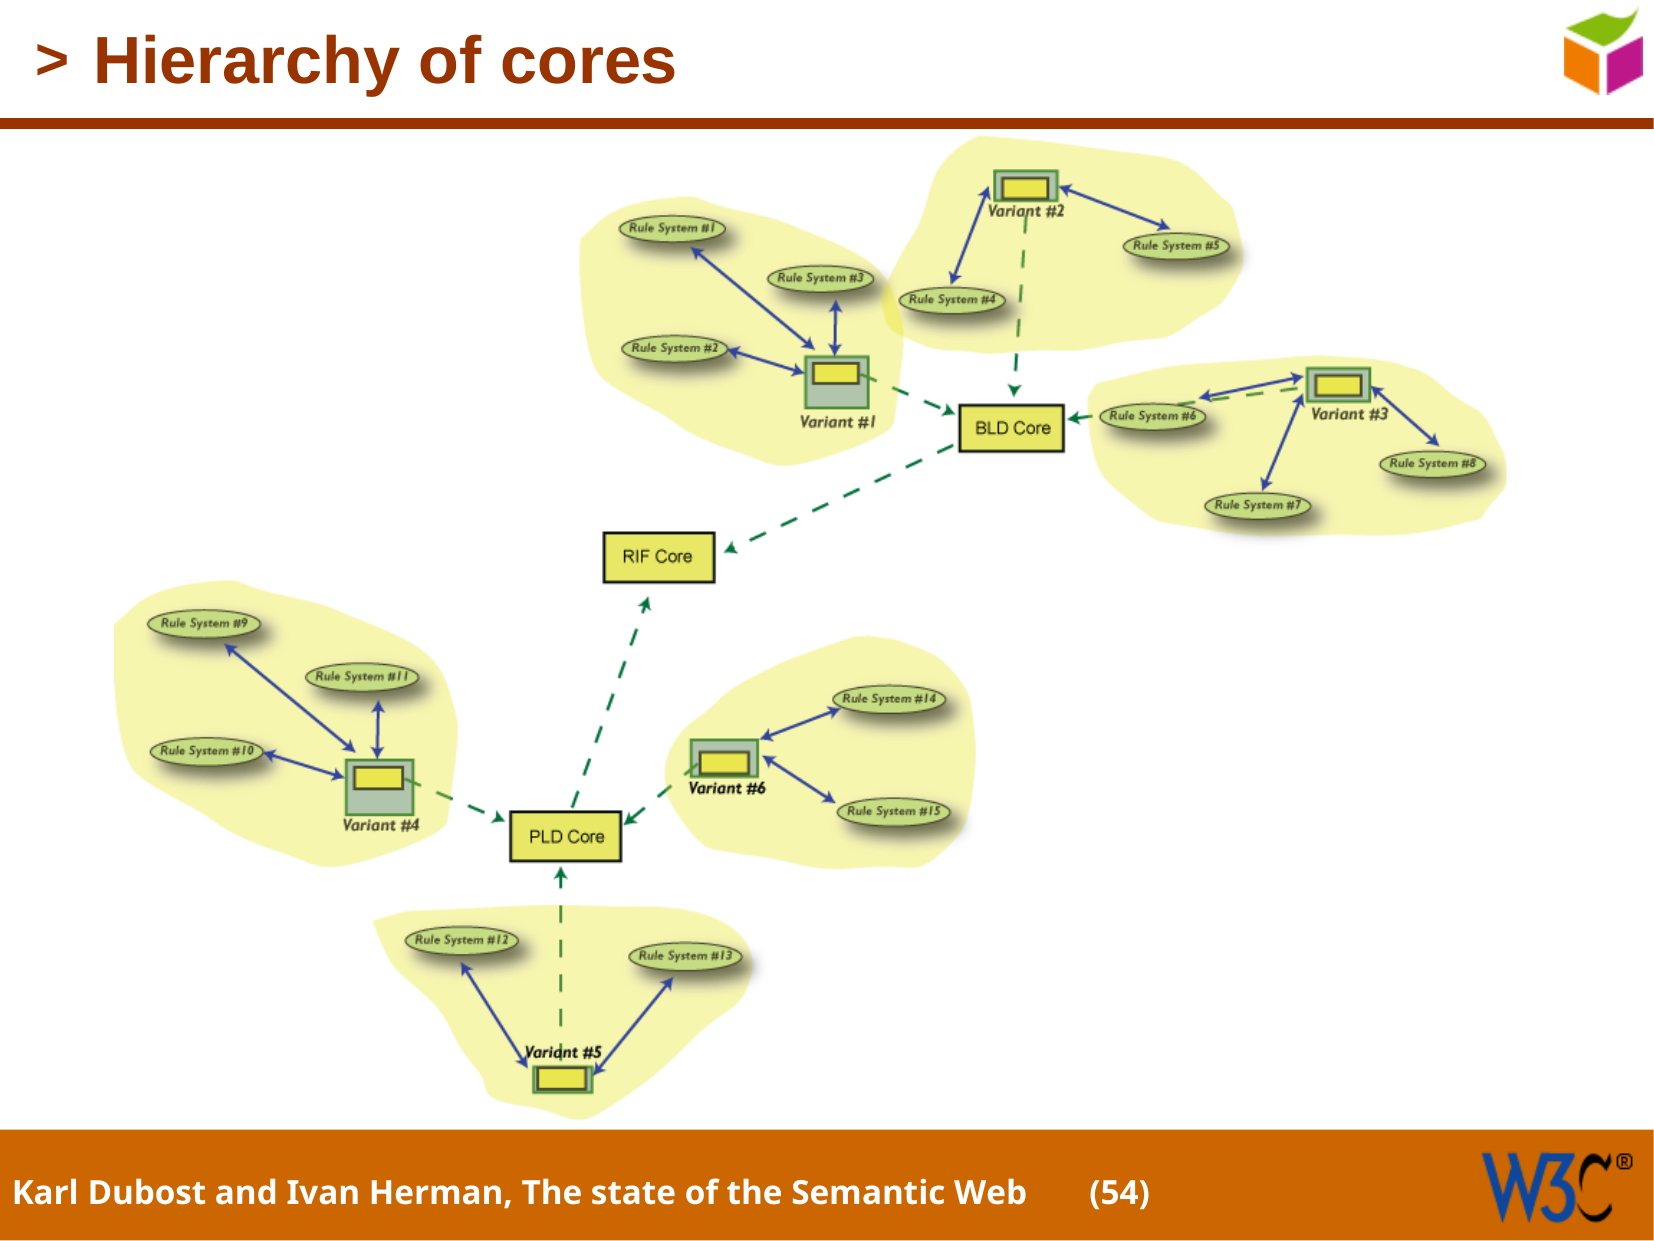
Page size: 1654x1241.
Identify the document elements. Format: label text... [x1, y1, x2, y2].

title Hierarchy of cores [93, 0, 1493, 119]
picture [1564, 5, 1643, 95]
picture [1477, 1149, 1639, 1228]
picture [114, 135, 1518, 1124]
